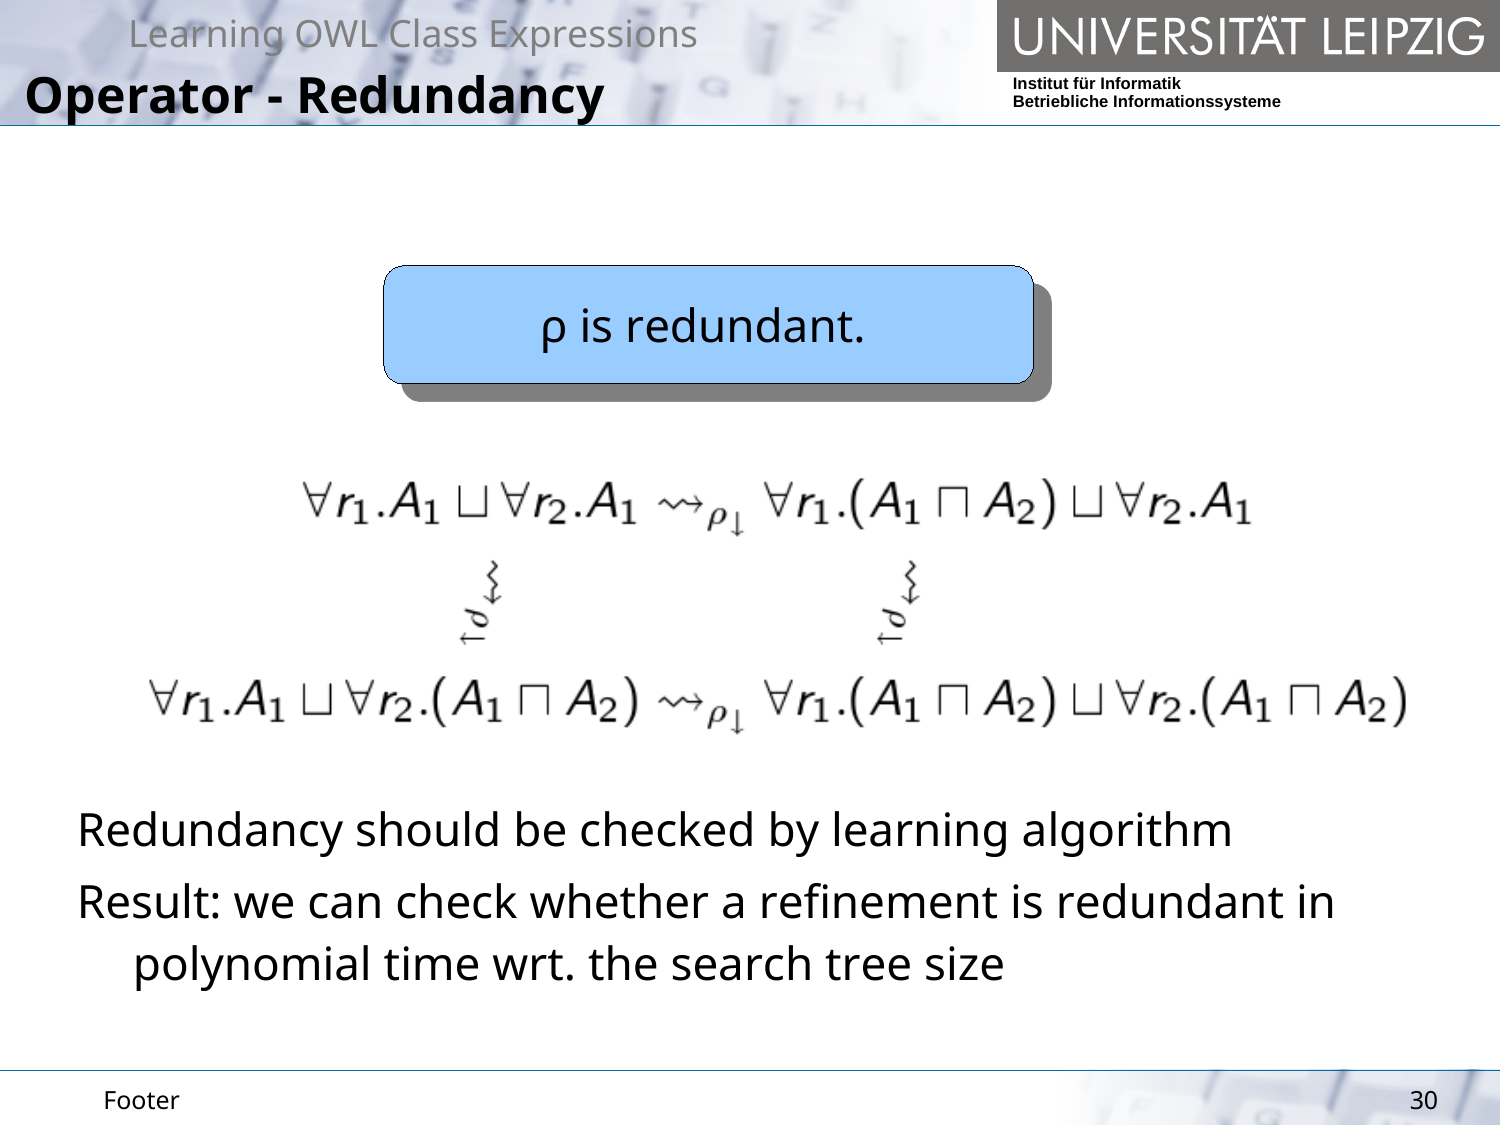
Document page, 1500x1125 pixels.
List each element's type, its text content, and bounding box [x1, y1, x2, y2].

picture [0, 0, 1500, 125]
picture [88, 442, 1436, 766]
text_box ρ is redundant. [383, 265, 1034, 384]
list Redundancy should be checked by learning algorithm Result: we can check whether a refinement is redundant in polynomial time wrt. the search tree size [76, 797, 1402, 1034]
picture [1057, 1071, 1500, 1125]
title Operator - Redundancy [24, 63, 1034, 125]
